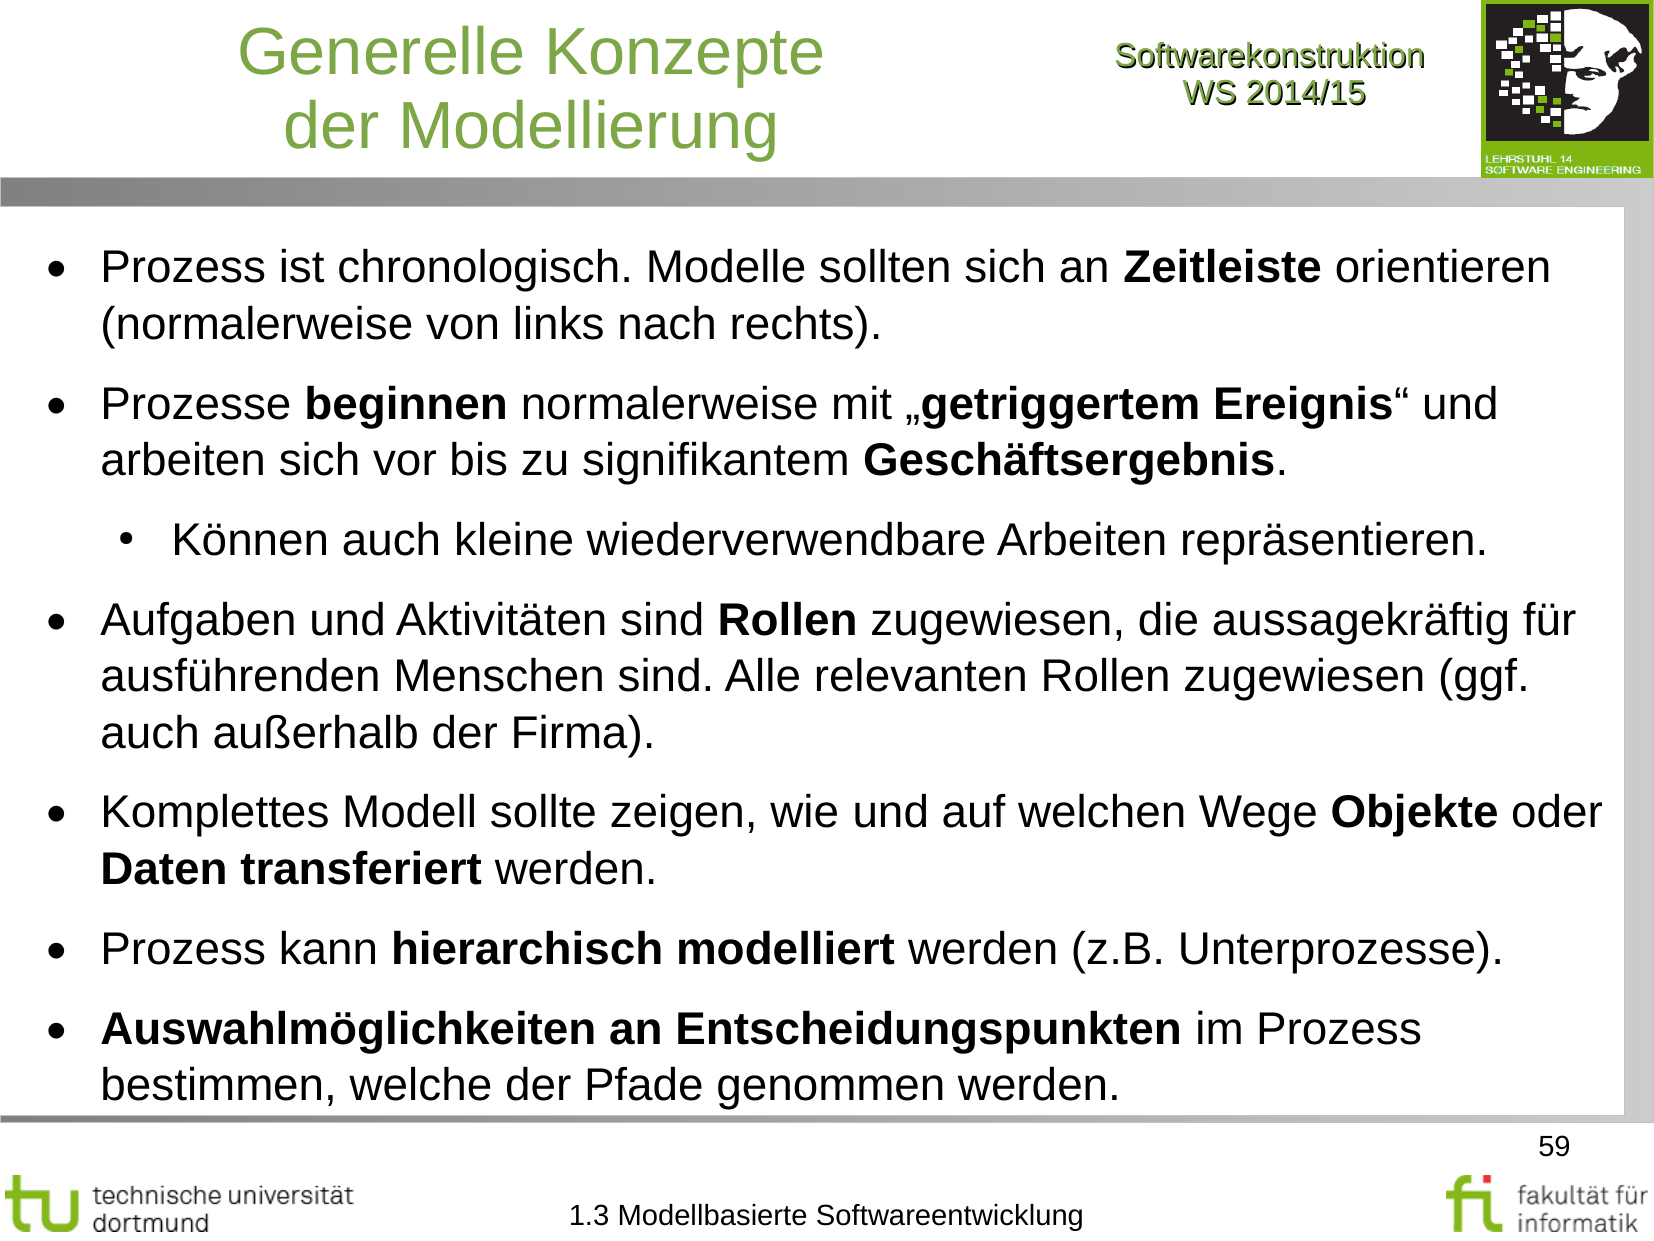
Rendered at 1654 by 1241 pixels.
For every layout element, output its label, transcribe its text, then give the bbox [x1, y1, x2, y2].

picture [1446, 1175, 1648, 1232]
picture [1481, 0, 1654, 178]
title Generelle Konzepte der Modellierung [0, 7, 1064, 170]
list Prozess ist chronologisch. Modelle sollten sich an Zeitleiste orientieren (normalerweise von links nach rechts). Prozesse beginnen normalerweise mit „getriggertem Ereignis“ und arbeiten sich vor bis zu signifikantem Geschäftsergebnis. Können auch kleine wiederverwendbare Arbeiten repräsentieren. Aufgaben und Aktivitäten sind Rollen zugewiesen, die aussagekräftig für ausführenden Menschen sind. Alle relevanten Rollen zugewiesen (ggf. auch außerhalb der Firma). Komplettes Modell sollte zeigen, wie und auf welchen Wege Objekte oder Daten transferiert werden. Prozess kann hierarchisch modelliert werden (z.B. Unterprozesse). Auswahlmöglichkeiten an Entscheidungspunkten im Prozess bestimmen, welche der Pfade genommen werden. [29, 236, 1625, 1115]
picture [5, 1175, 354, 1232]
